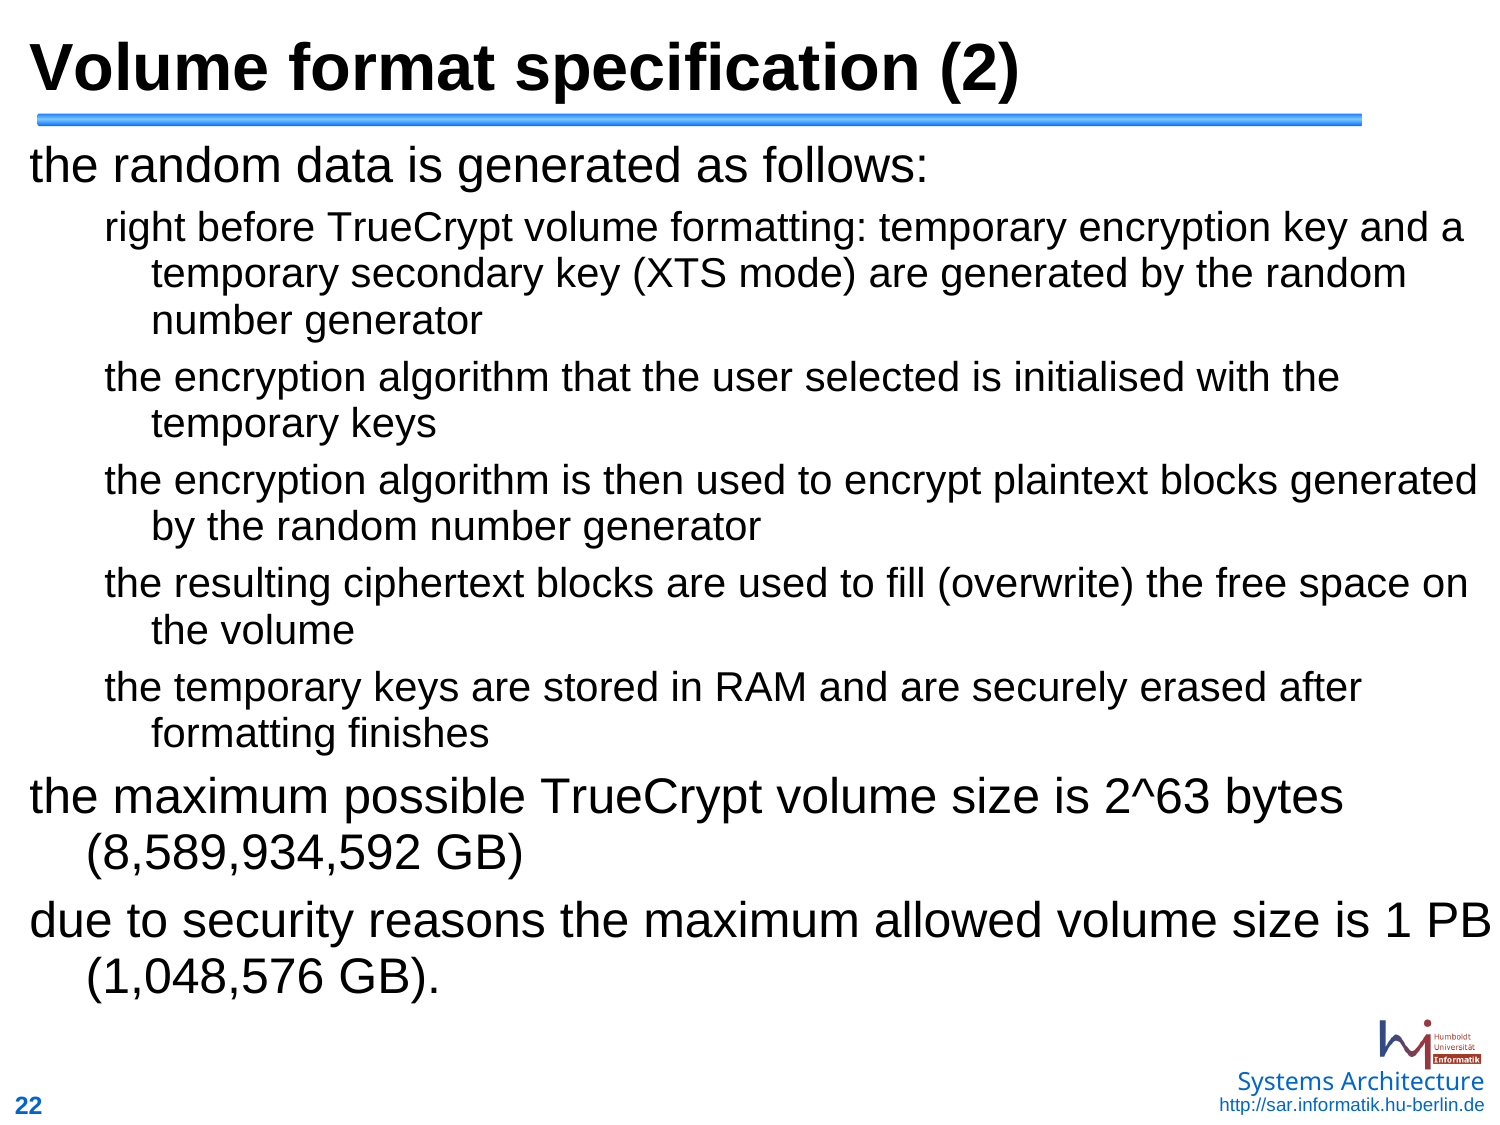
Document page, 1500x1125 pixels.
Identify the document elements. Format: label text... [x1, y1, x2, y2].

title Volume format specification (2) [29, 26, 1500, 108]
list the random data is generated as follows: right before TrueCrypt volume formatting: temporary encryption key and a temporary secondary key (XTS mode) are generated by the random number generator the encryption algorithm that the user selected is initialised with the temporary keys the encryption algorithm is then used to encrypt plaintext blocks generated by the random number generator the resulting ciphertext blocks are used to fill (overwrite) the free space on the volume the temporary keys are stored in RAM and are securely erased after formatting finishes the maximum possible TrueCrypt volume size is 2^63 bytes (8,589,934,592 GB) due to security reasons the maximum allowed volume size is 1 PB (1,048,576 GB). [29, 137, 1500, 1044]
picture [1376, 1044, 1483, 1071]
